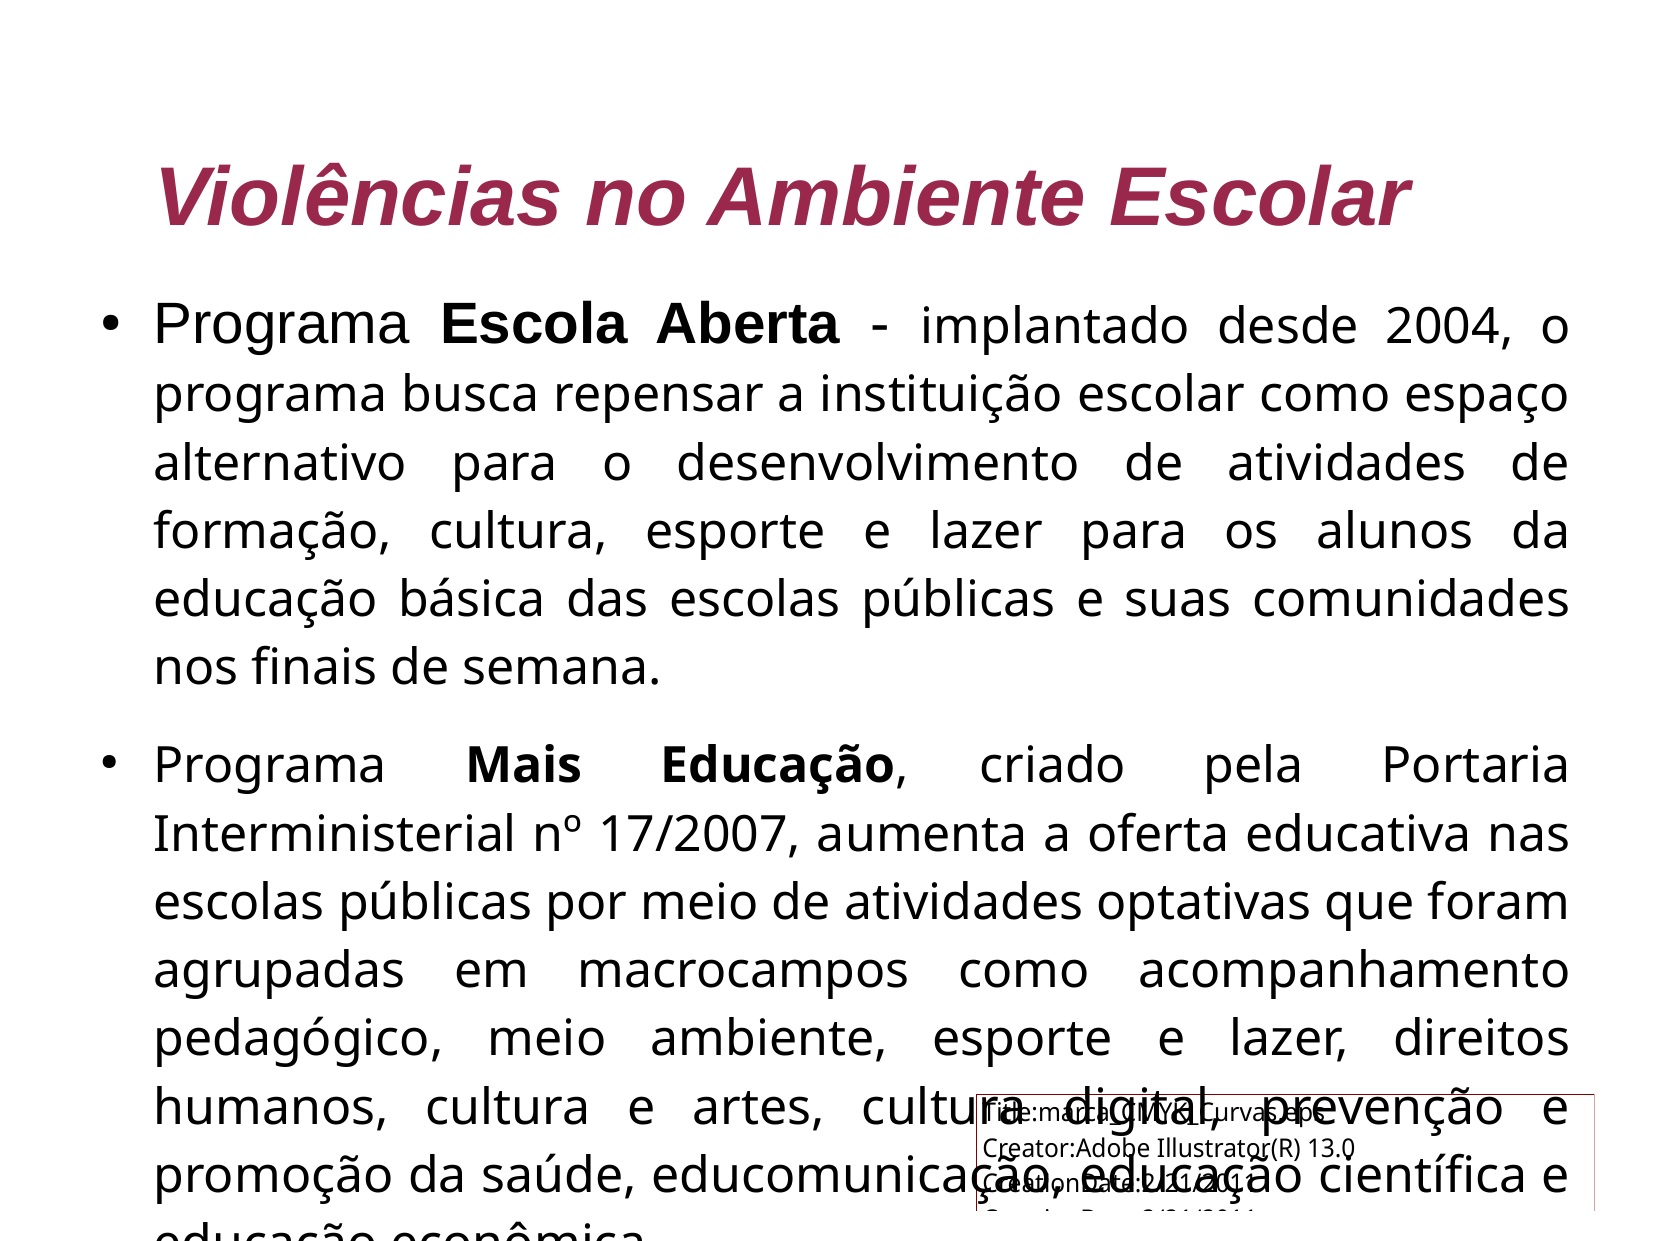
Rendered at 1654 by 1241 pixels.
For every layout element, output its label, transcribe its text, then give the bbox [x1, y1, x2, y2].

list Programa Escola Aberta - implantado desde 2004, o programa busca repensar a instituição escolar como espaço alternativo para o desenvolvimento de atividades de formação, cultura, esporte e lazer para os alunos da educação básica das escolas públicas e suas comunidades nos finais de semana. Programa Mais Educação, criado pela Portaria Interministerial nº 17/2007, aumenta a oferta educativa nas escolas públicas por meio de atividades optativas que foram agrupadas em macrocampos como acompanhamento pedagógico, meio ambiente, esporte e lazer, direitos humanos, cultura e artes, cultura digital, prevenção e promoção da saúde, educomunicação, educação científica e educação econômica. [82, 290, 1571, 1109]
title Violências no Ambiente Escolar [88, 88, 1477, 290]
